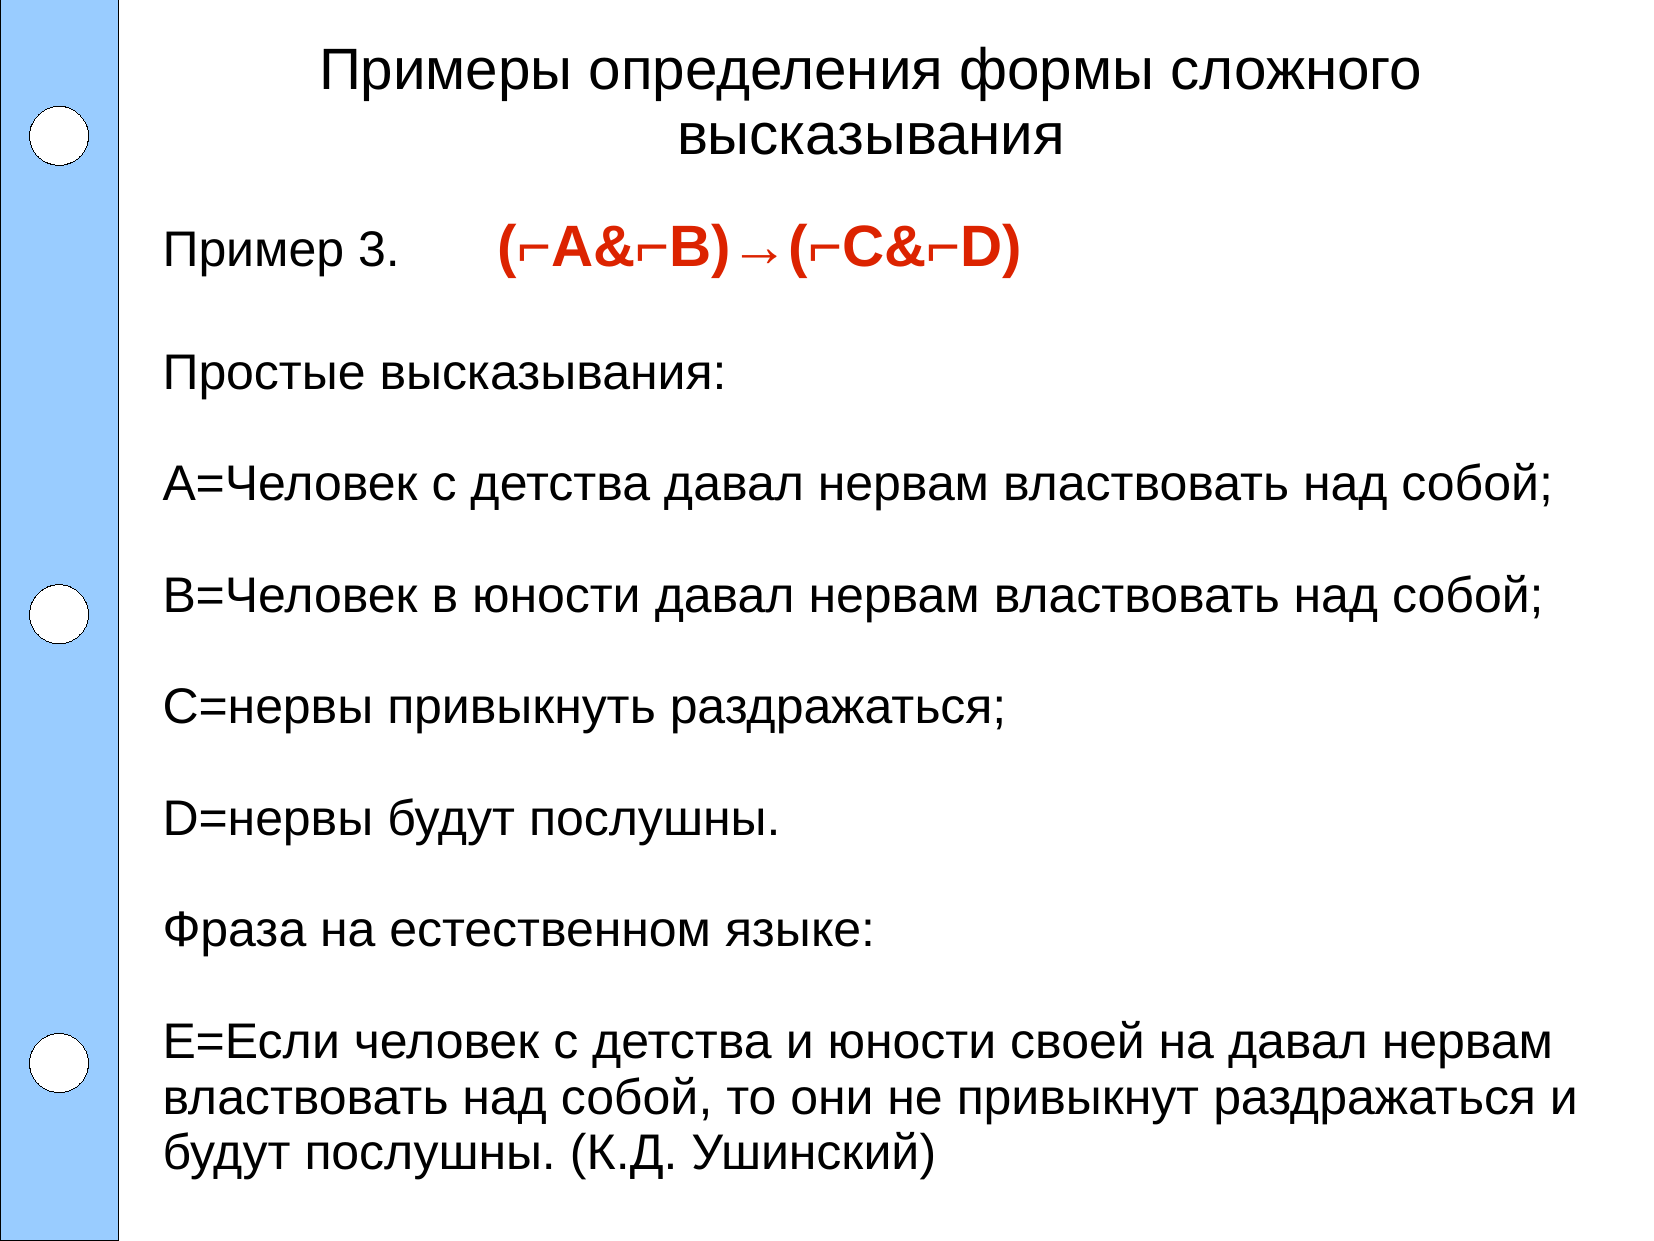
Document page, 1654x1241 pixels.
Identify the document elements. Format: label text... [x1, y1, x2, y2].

text_box Пример 3. (⌐А&⌐В)→(⌐С&⌐D) Простые высказывания: А=Человек с детства давал нервам властвовать над собой; В=Человек в юности давал нервам властвовать над собой; С=нервы привыкнуть раздражаться; D=нервы будут послушны. Фраза на естественном языке: Е=Если человек с детства и юности своей на давал нервам властвовать над собой, то они не привыкнут раздражаться и будут послушны. (К.Д. Ушинский) [147, 206, 1654, 1241]
text_box [0, 0, 119, 1241]
text_box Примеры определения формы сложного высказывания [147, 29, 1595, 174]
